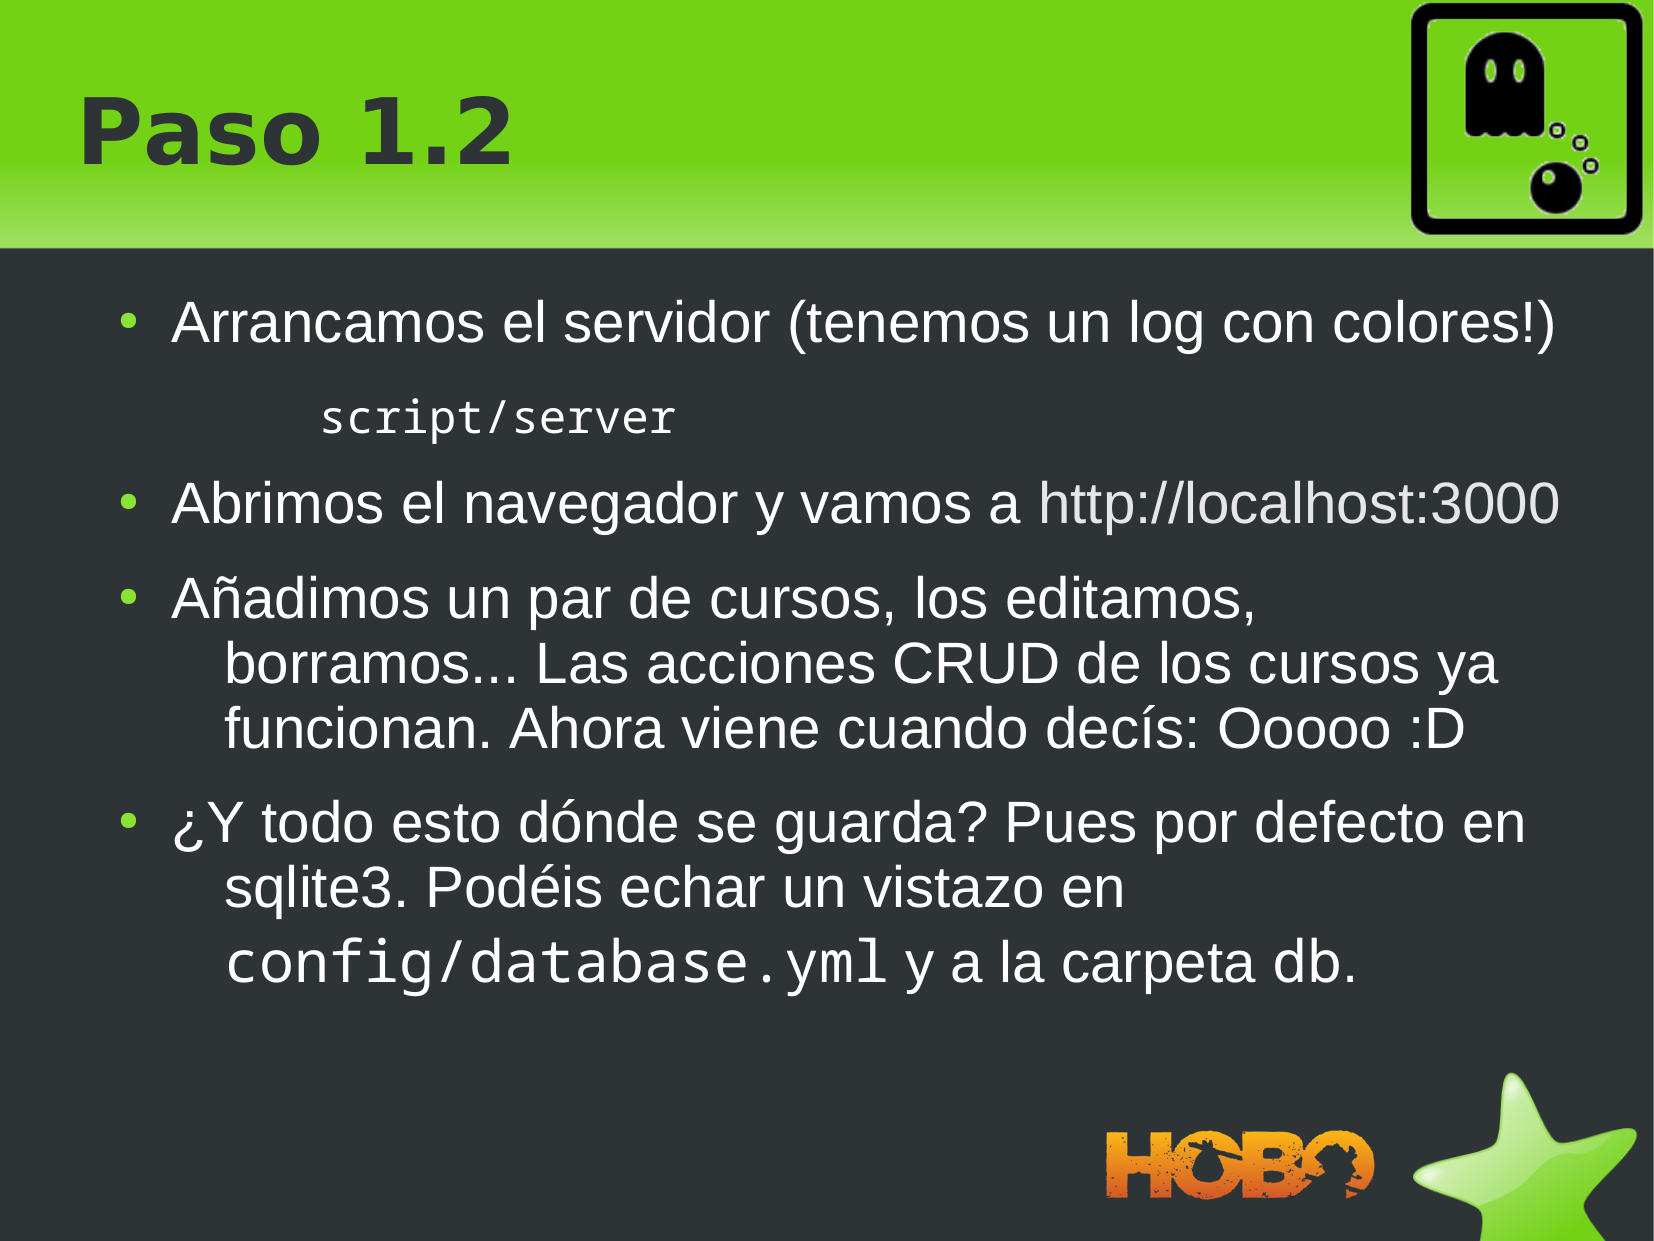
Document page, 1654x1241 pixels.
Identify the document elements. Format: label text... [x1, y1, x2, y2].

picture [0, 0, 1654, 1241]
list Arrancamos el servidor (tenemos un log con colores!) script/server Abrimos el navegador y vamos a http://localhost:3000 Añadimos un par de cursos, los editamos, borramos... Las acciones CRUD de los cursos ya funcionan. Ahora viene cuando decís: Ooooo :D ¿Y todo esto dónde se guarda? Pues por defecto en sqlite3. Podéis echar un vistazo en config/database.yml y a la carpeta db. [82, 290, 1571, 1094]
title Paso 1.2 [76, 36, 1565, 229]
